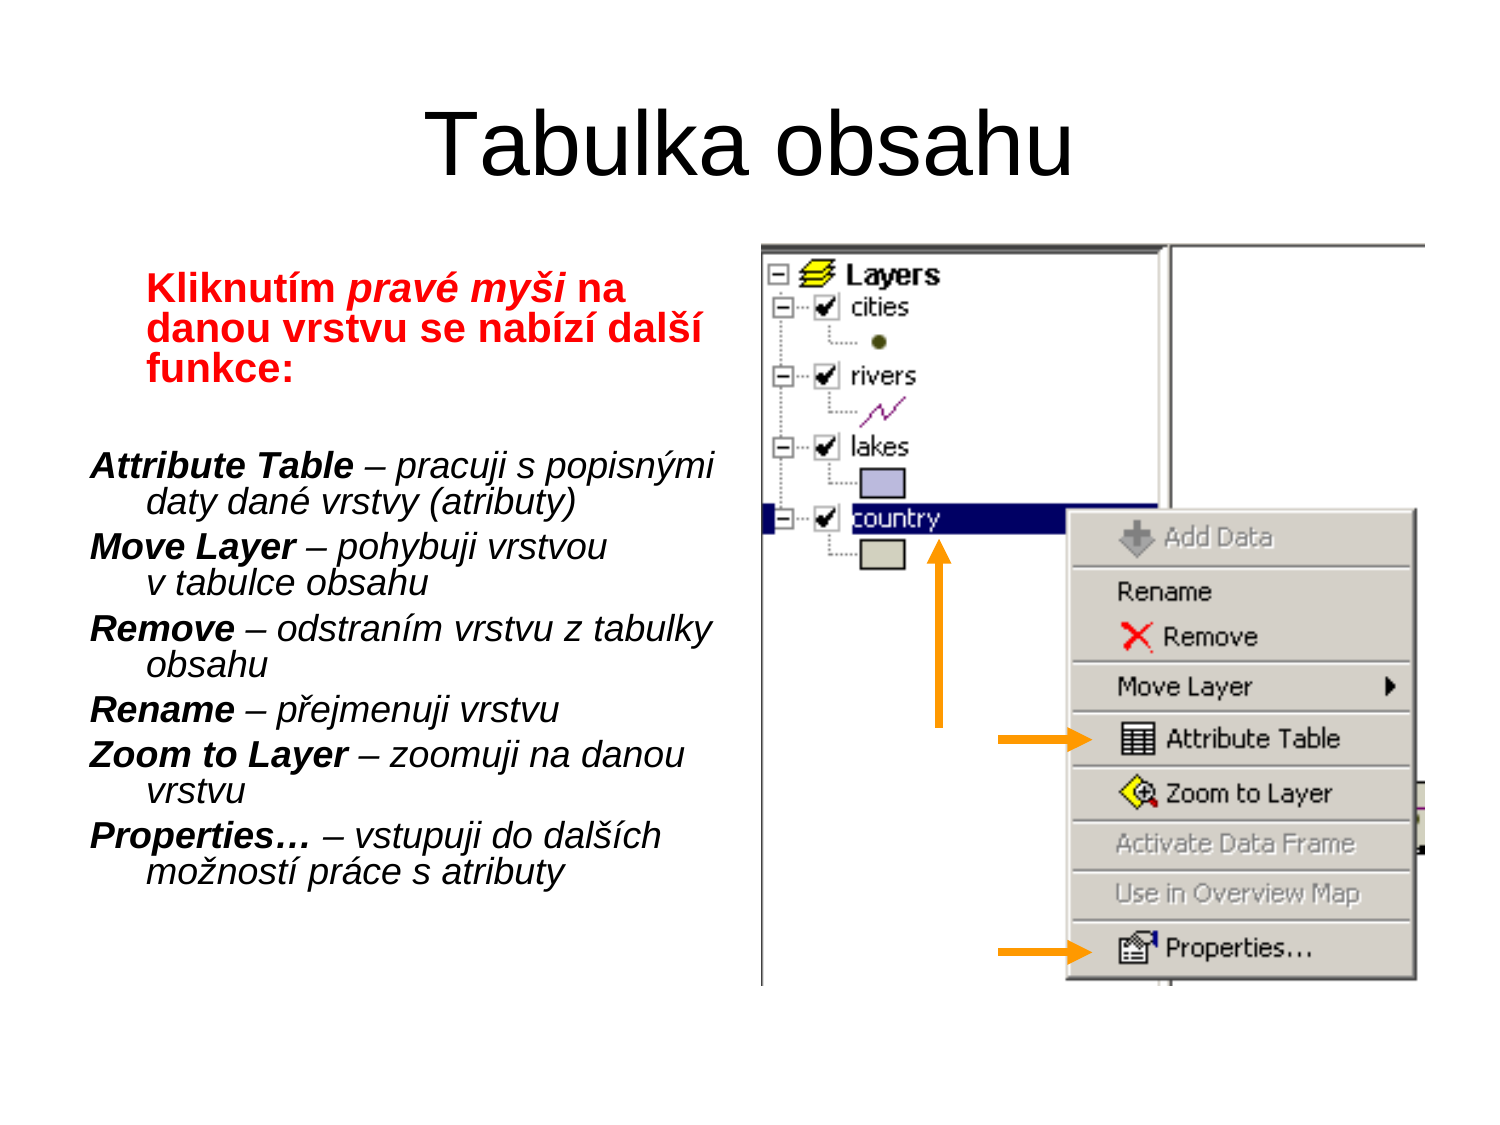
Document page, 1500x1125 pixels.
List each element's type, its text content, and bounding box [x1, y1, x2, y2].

list [761, 243, 1425, 986]
title Tabulka obsahu [75, 45, 1426, 233]
list Kliknutím pravé myši na danou vrstvu se nabízí další funkce: Attribute Table – pracuji s popisnými daty dané vrstvy (atributy) Move Layer – pohybuji vrstvou v tabulce obsahu Remove – odstraním vrstvu z tabulky obsahu Rename – přejmenuji vrstvu Zoom to Layer – zoomuji na danou vrstvu Properties… – vstupuji do dalších možností práce s atributy [75, 262, 738, 1006]
